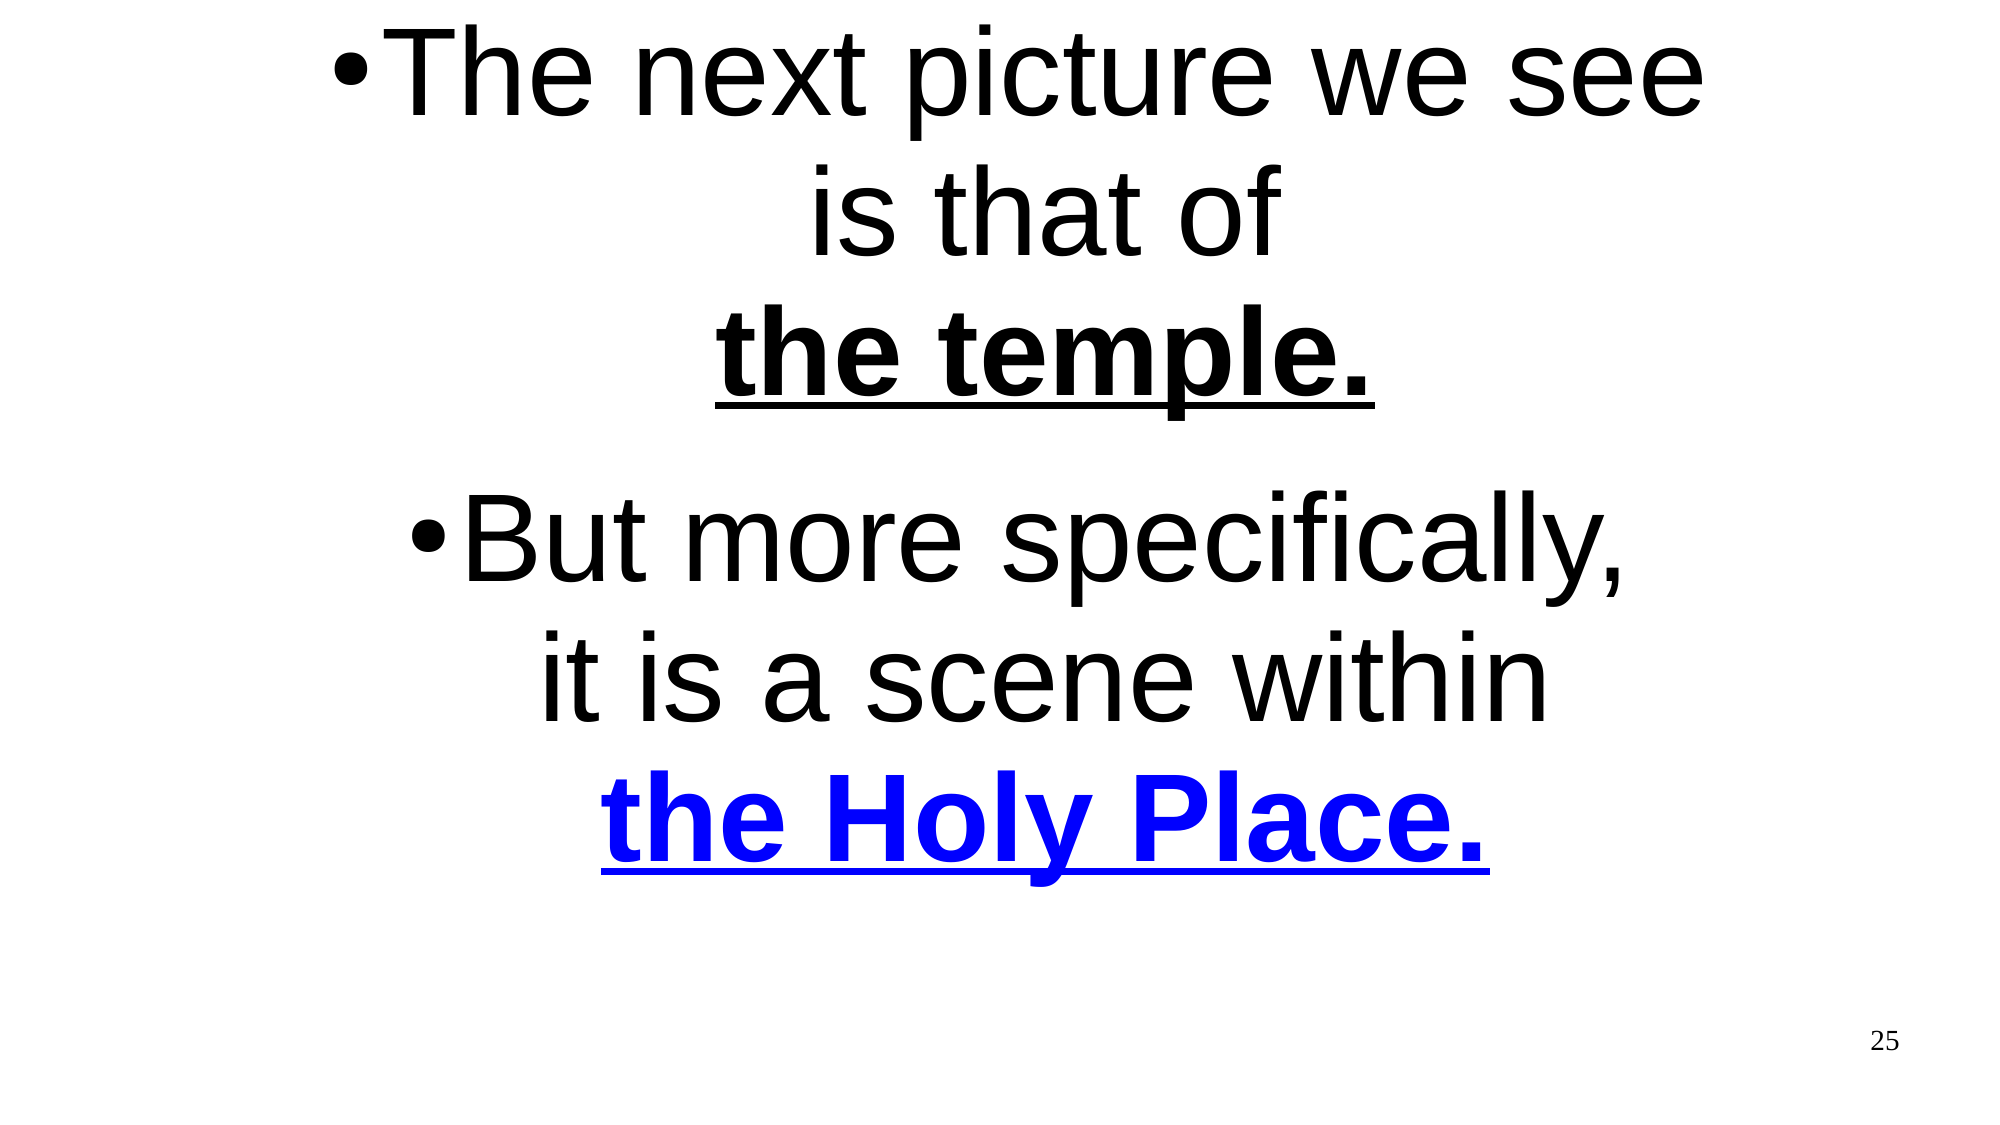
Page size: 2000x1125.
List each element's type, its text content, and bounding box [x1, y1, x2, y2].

list The next picture we see is that of the temple. But more specifically, it is a scene within the Holy Place. [29, 2, 2000, 1125]
